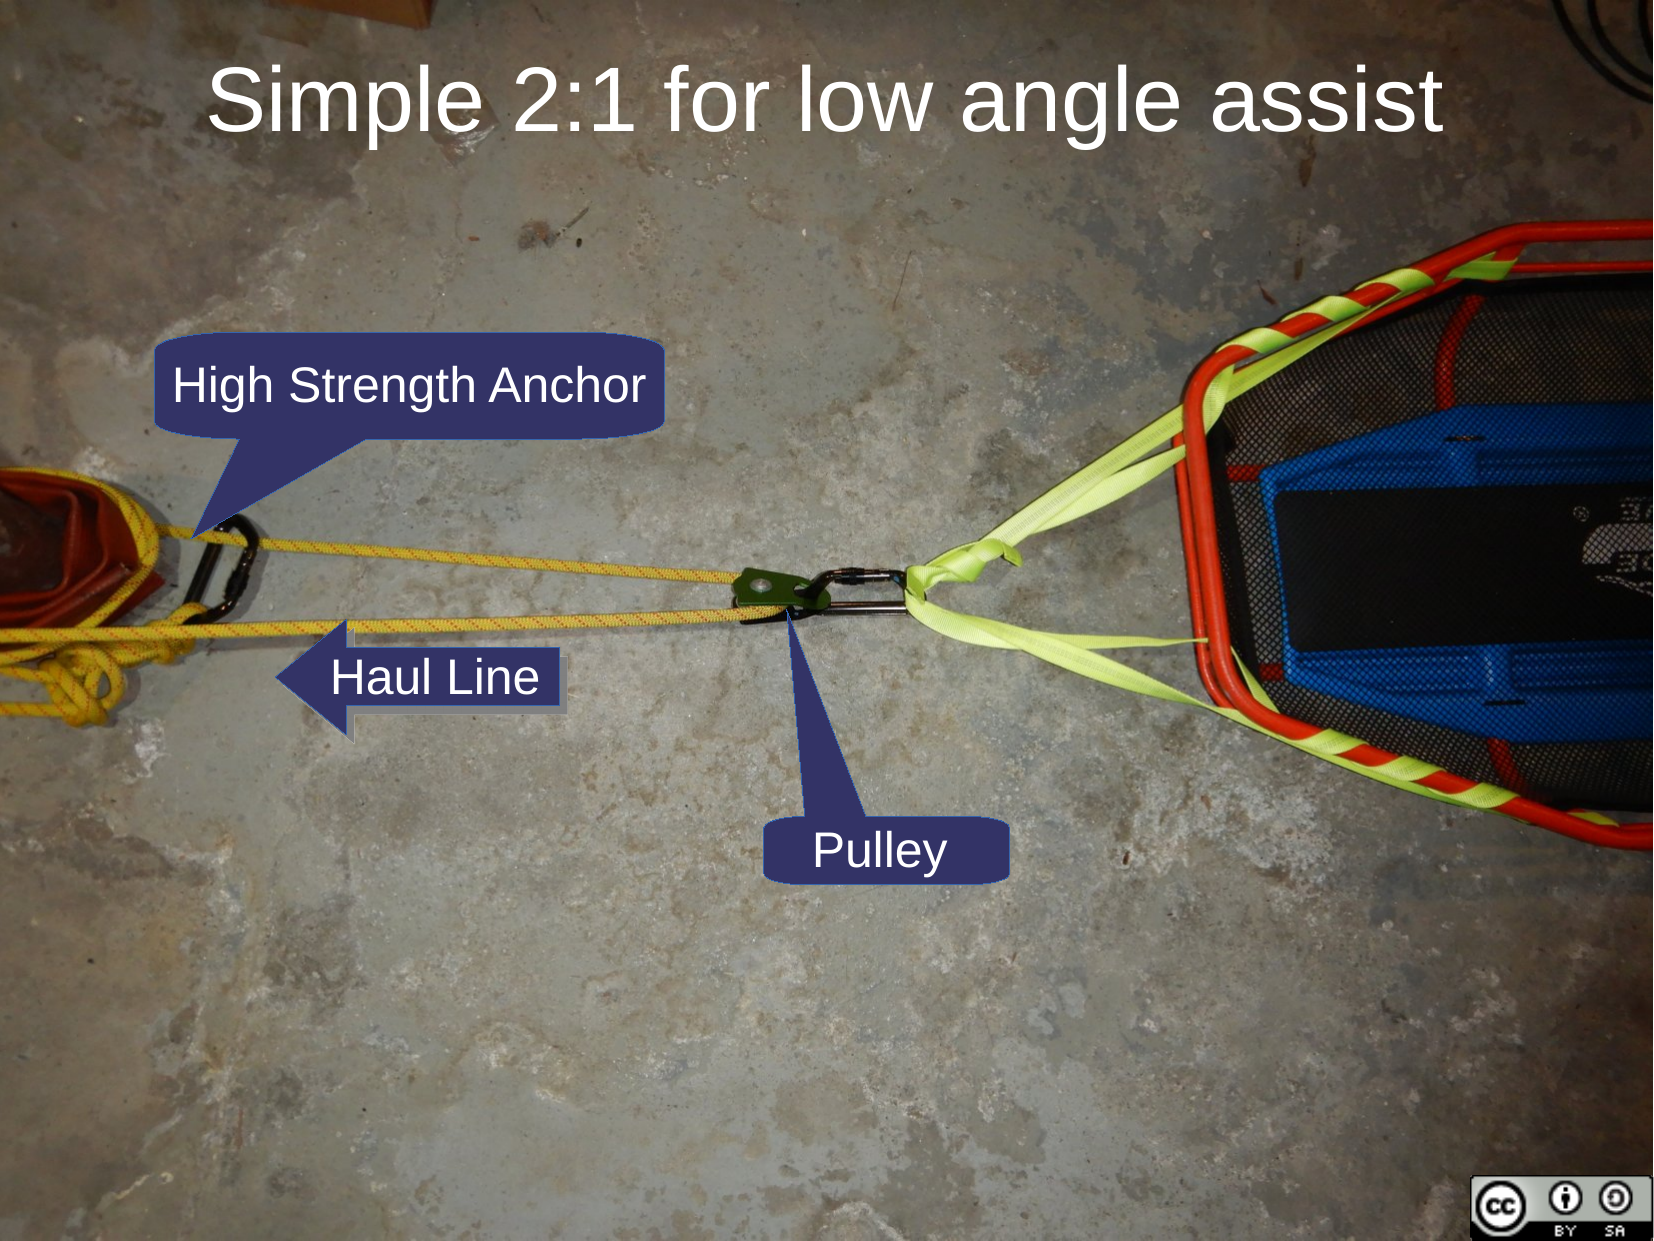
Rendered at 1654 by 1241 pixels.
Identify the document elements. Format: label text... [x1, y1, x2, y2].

text_box Pulley [763, 609, 1010, 885]
text_box Haul Line [275, 619, 560, 735]
picture [0, 204, 1654, 1241]
text_box High Strength Anchor [154, 332, 665, 539]
title Simple 2:1 for low angle assist [0, 0, 1653, 204]
